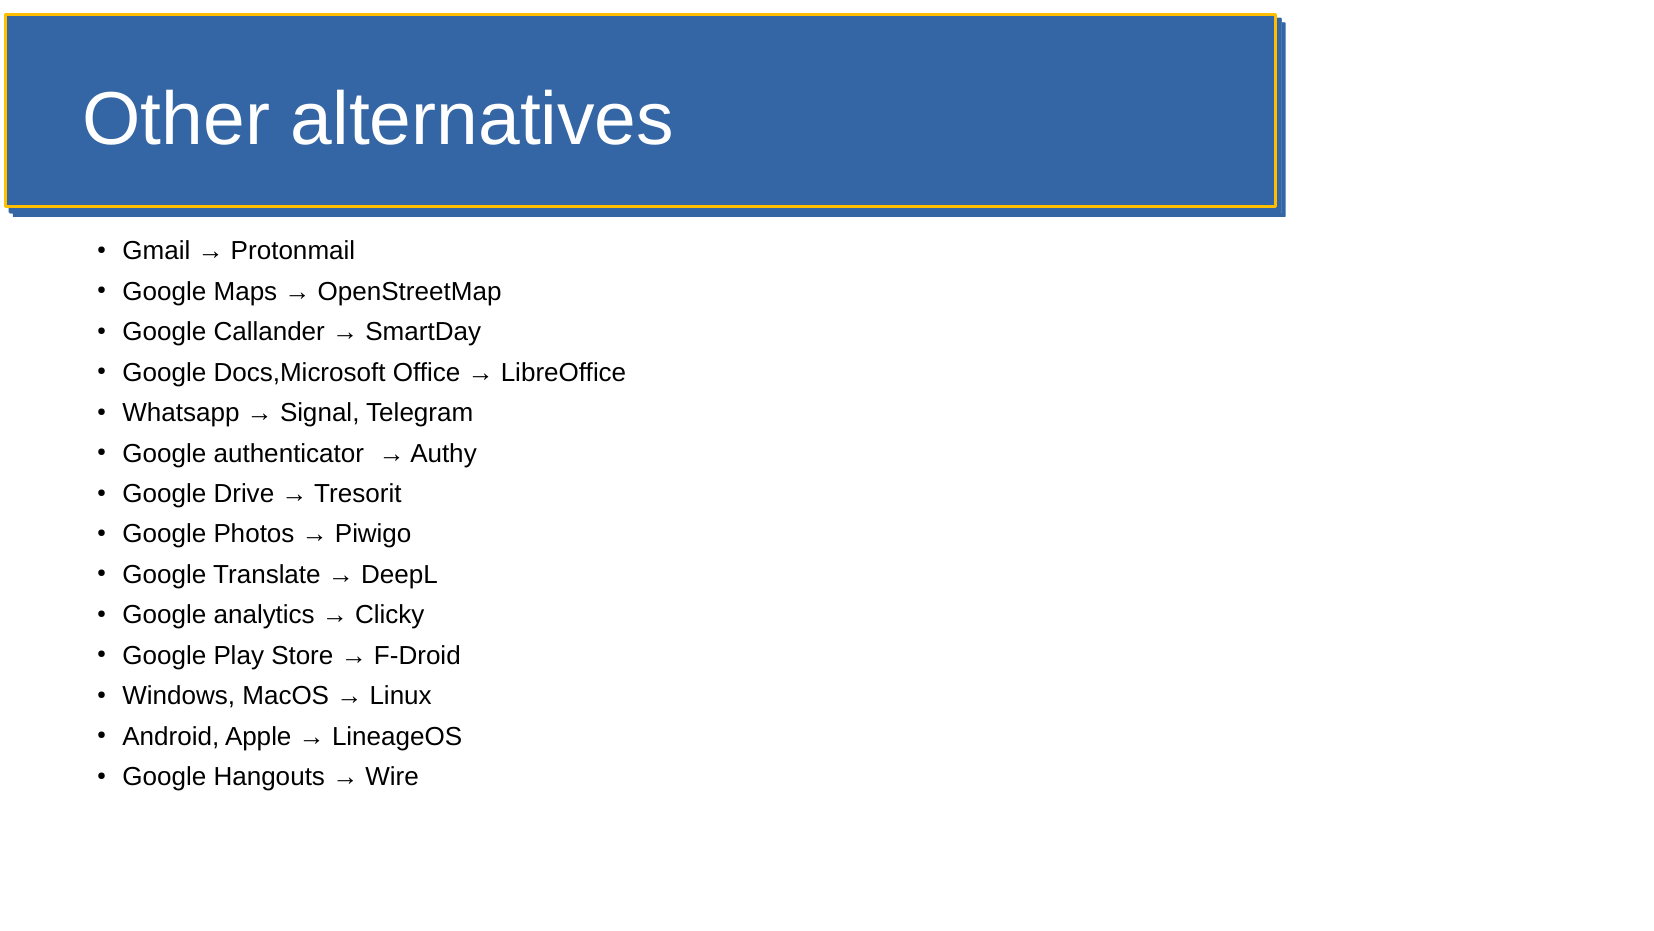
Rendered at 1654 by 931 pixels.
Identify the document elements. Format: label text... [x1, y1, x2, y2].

title Other alternatives [82, 44, 1235, 192]
list Gmail → Protonmail Google Maps → OpenStreetMap Google Callander → SmartDay Google Docs,Microsoft Office → LibreOffice Whatsapp → Signal, Telegram Google authenticator → Authy Google Drive → Tresorit Google Photos → Piwigo Google Translate → DeepL Google analytics → Clicky Google Play Store → F-Droid Windows, MacOS → Linux Android, Apple → LineageOS Google Hangouts → Wire [88, 236, 1565, 798]
